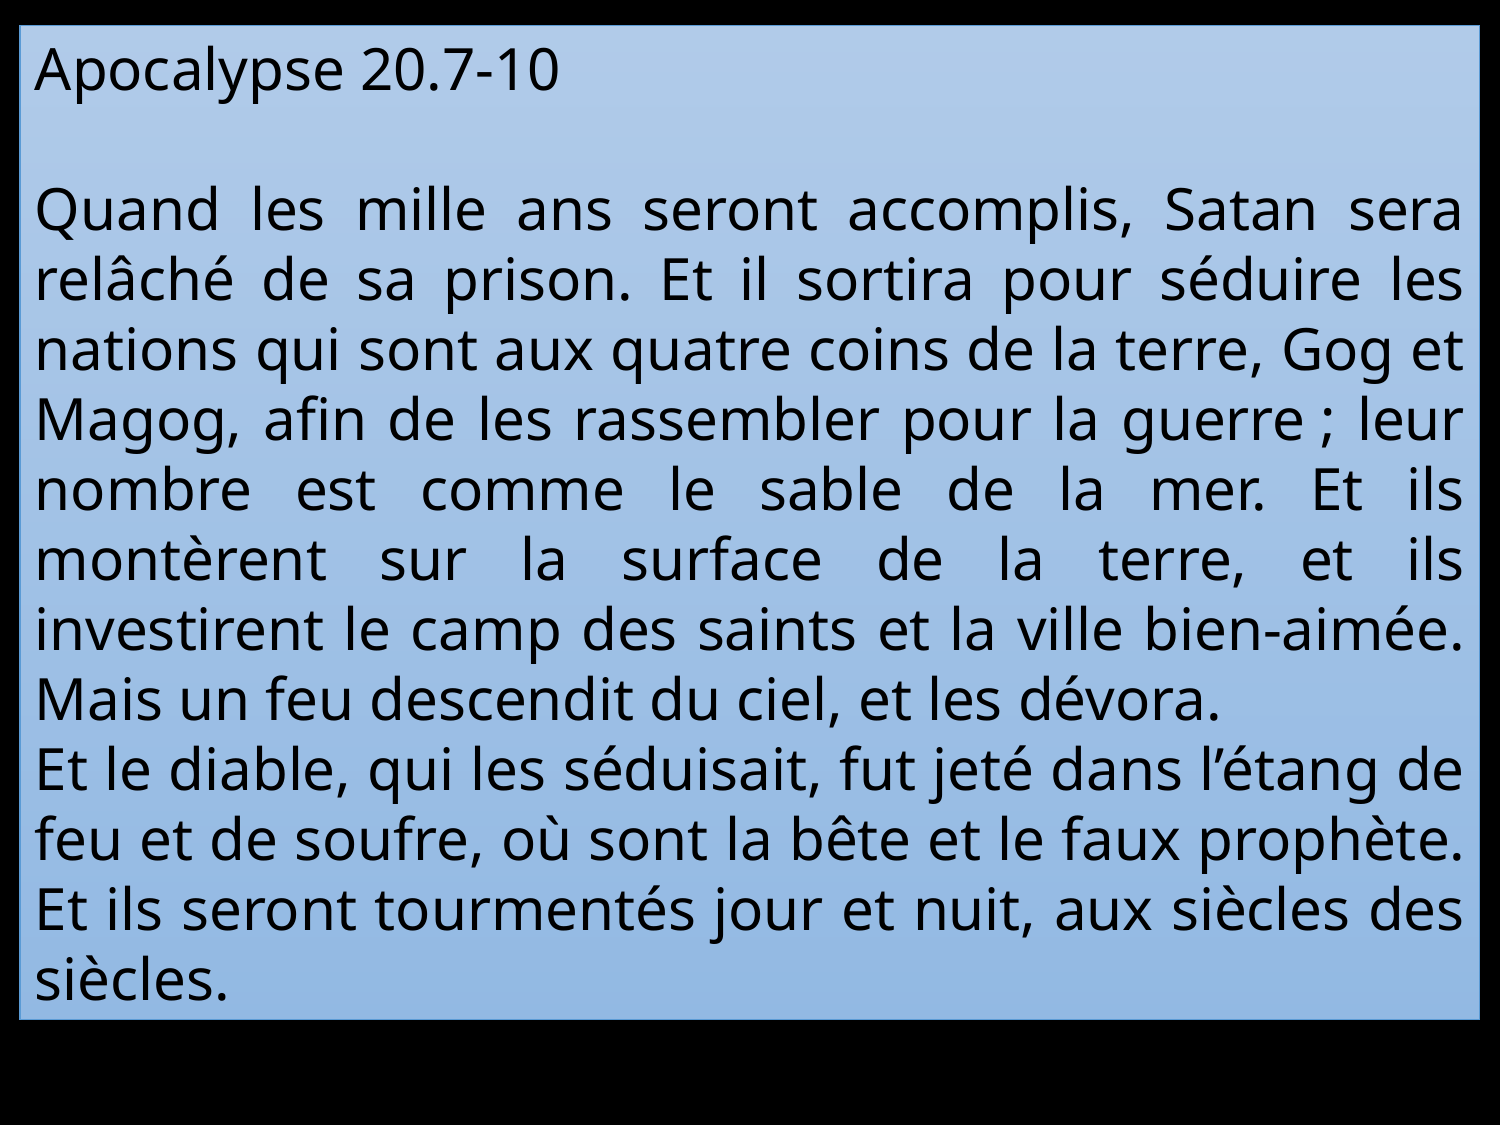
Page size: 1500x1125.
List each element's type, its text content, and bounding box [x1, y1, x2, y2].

text_box Apocalypse 20.7-10 Quand les mille ans seront accomplis, Satan sera relâché de sa prison. Et il sortira pour séduire les nations qui sont aux quatre coins de la terre, Gog et Magog, afin de les rassembler pour la guerre ; leur nombre est comme le sable de la mer. Et ils montèrent sur la surface de la terre, et ils investirent le camp des saints et la ville bien-aimée. Mais un feu descendit du ciel, et les dévora. Et le diable, qui les séduisait, fut jeté dans l’étang de feu et de soufre, où sont la bête et le faux prophète. Et ils seront tourmentés jour et nuit, aux siècles des siècles. [20, 25, 1480, 1020]
